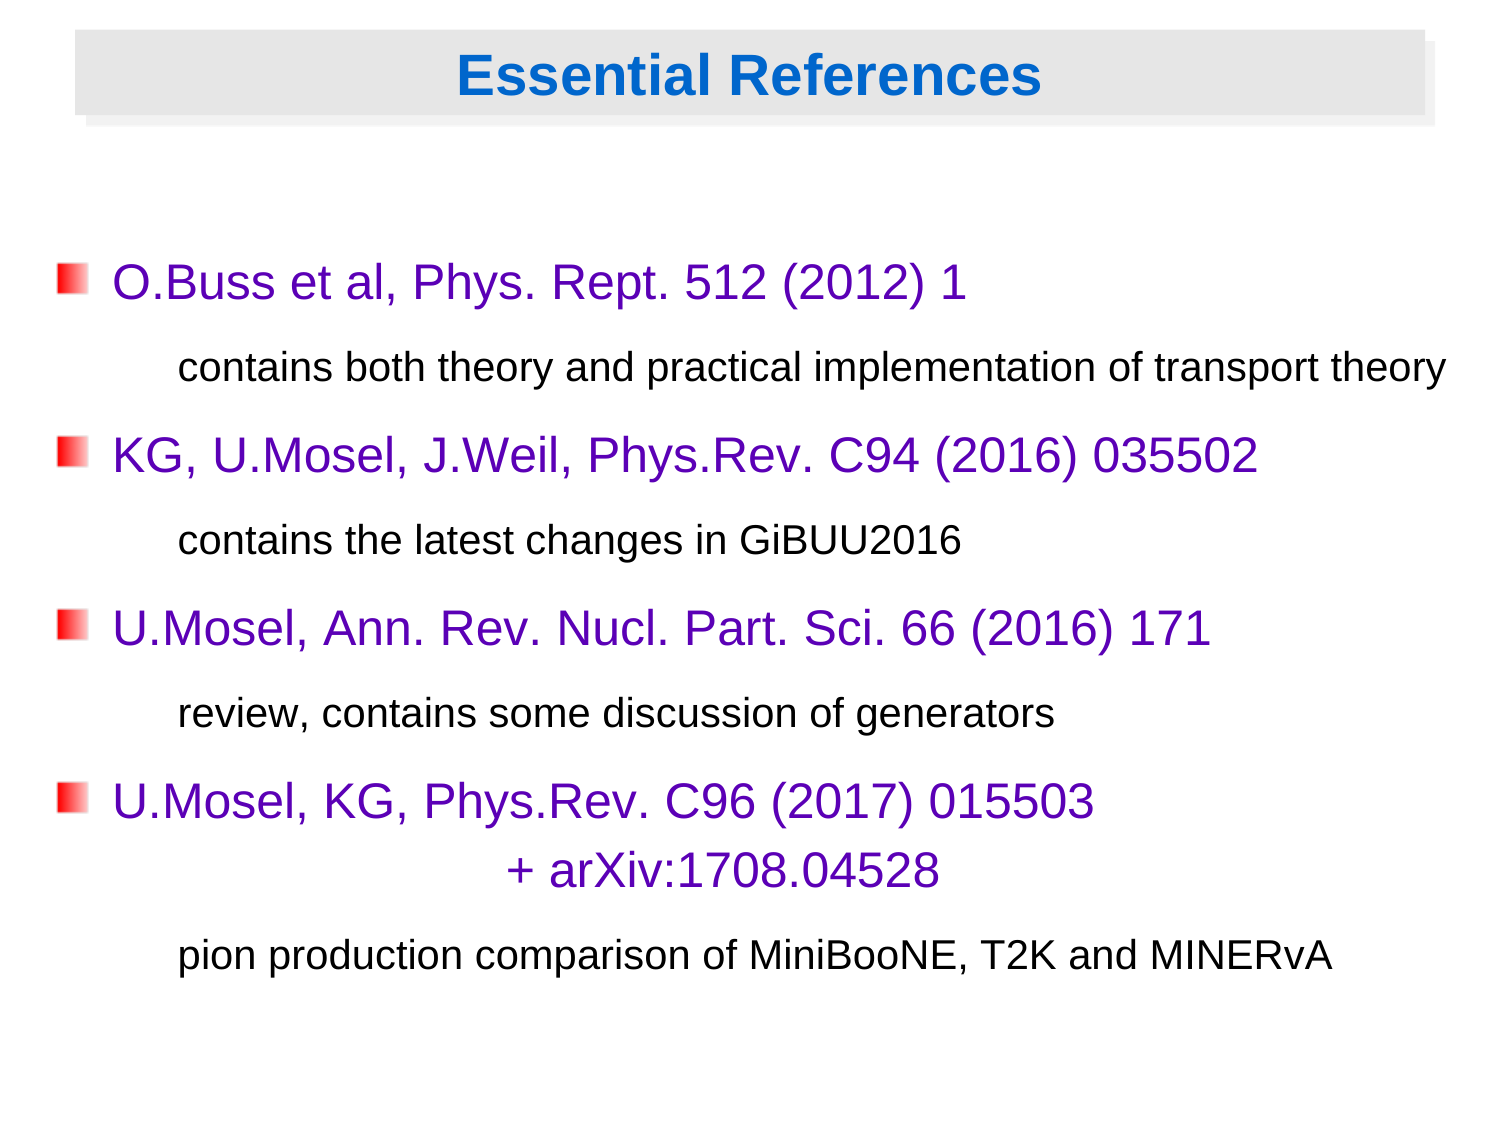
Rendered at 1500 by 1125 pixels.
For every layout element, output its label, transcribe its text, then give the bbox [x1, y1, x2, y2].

title Essential References [75, 29, 1426, 116]
list O.Buss et al, Phys. Rept. 512 (2012) 1 contains both theory and practical implementation of transport theory KG, U.Mosel, J.Weil, Phys.Rev. C94 (2016) 035502 contains the latest changes in GiBUU2016 U.Mosel, Ann. Rev. Nucl. Part. Sci. 66 (2016) 171 review, contains some discussion of generators U.Mosel, KG, Phys.Rev. C96 (2017) 015503 + arXiv:1708.04528 pion production comparison of MiniBooNE, T2K and MINERvA [41, 148, 1477, 1093]
